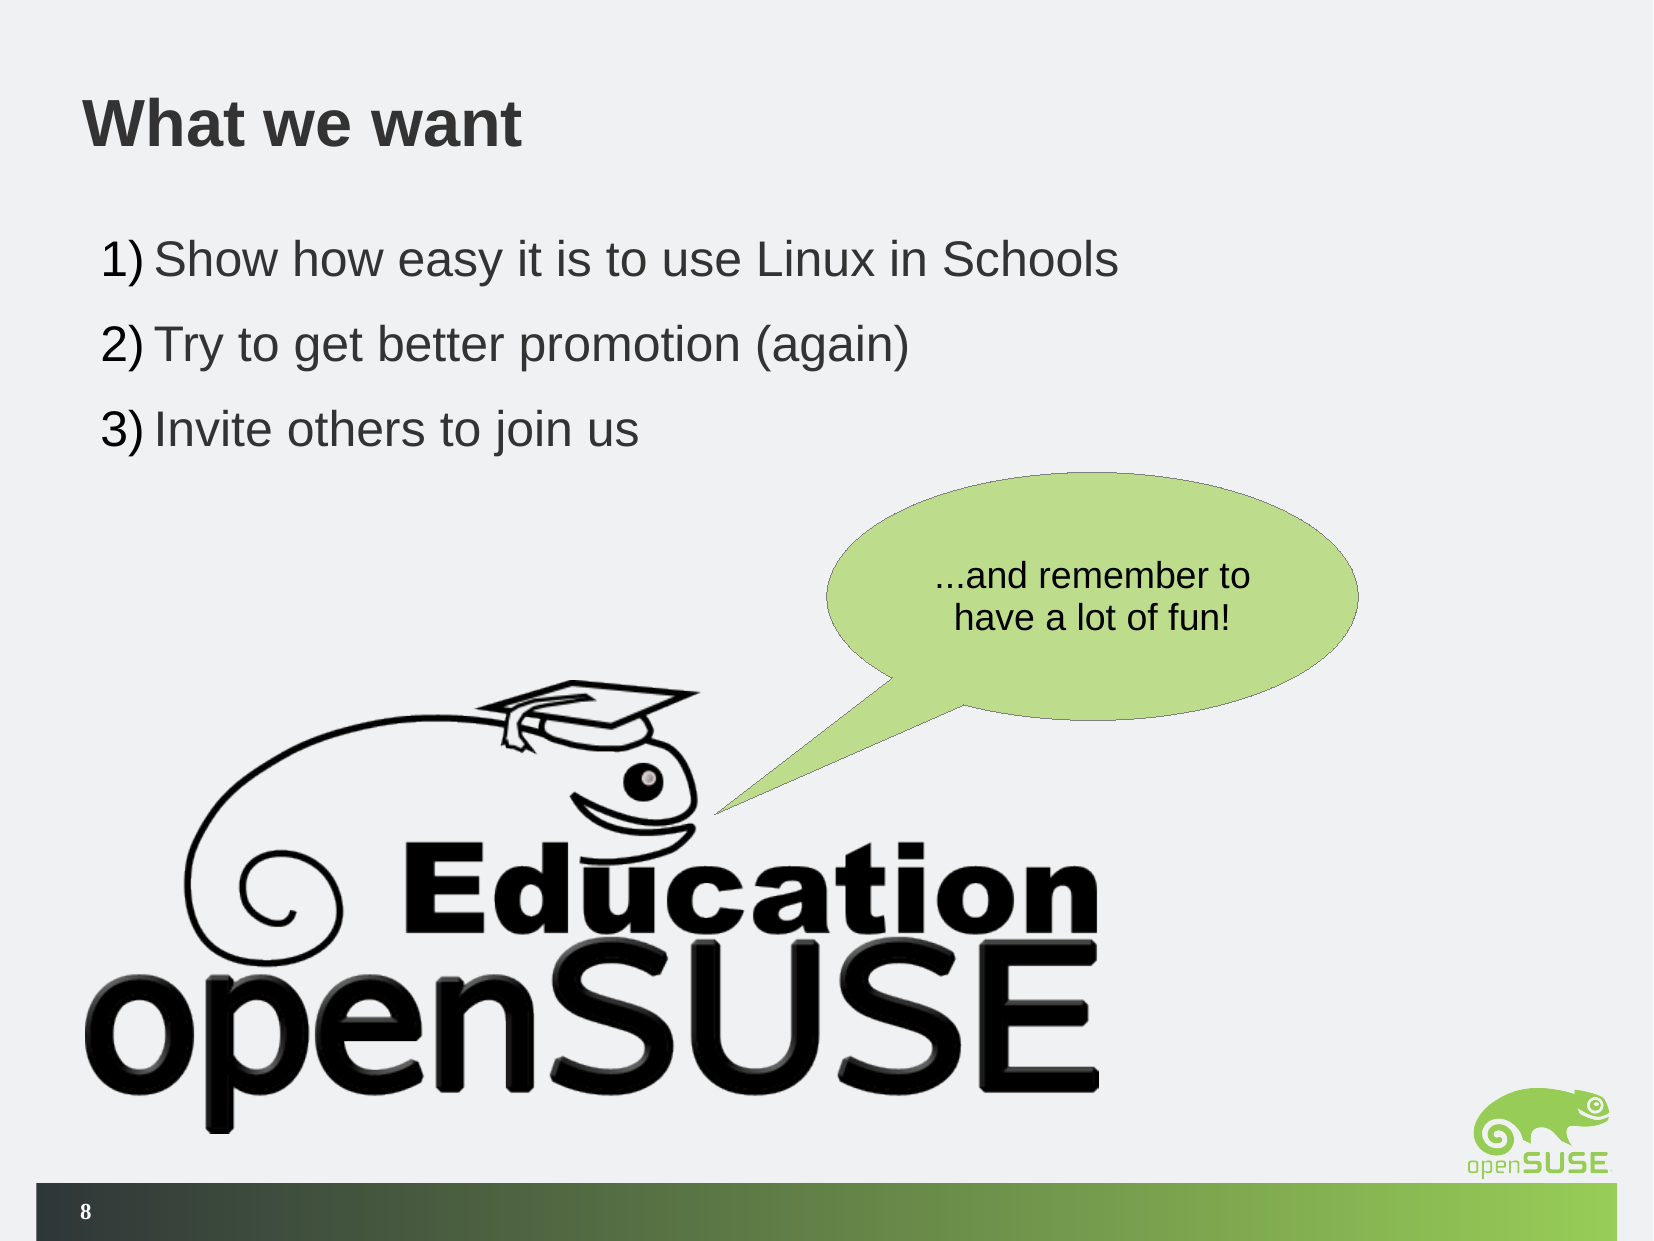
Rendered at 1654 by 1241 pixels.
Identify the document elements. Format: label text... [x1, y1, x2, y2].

list Show how easy it is to use Linux in Schools Try to get better promotion (again) Invite others to join us [82, 231, 1571, 951]
text_box ...and remember to have a lot of fun! [714, 472, 1359, 815]
title What we want [82, 49, 1571, 198]
picture [0, 0, 1654, 1241]
